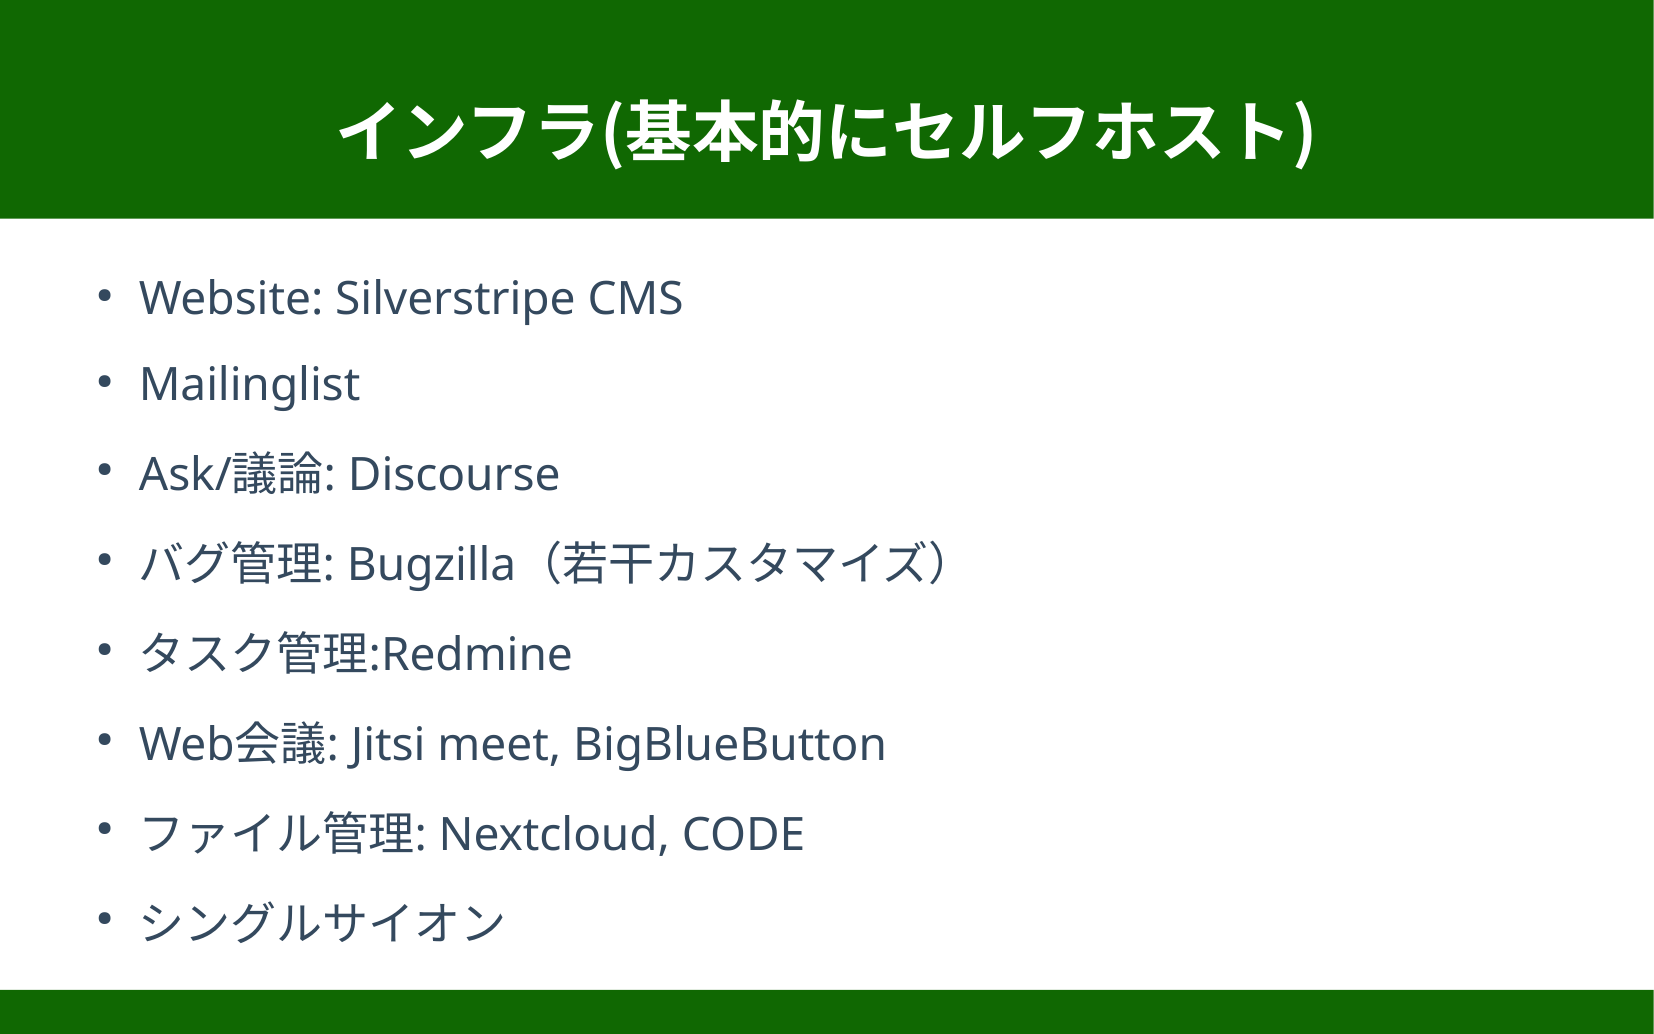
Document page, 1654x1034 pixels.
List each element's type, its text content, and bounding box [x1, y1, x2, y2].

list Website: Silverstripe CMS Mailinglist Ask/議論: Discourse バグ管理: Bugzilla（若干カスタマイズ） タスク管理:Redmine Web会議: Jitsi meet, BigBlueButton ファイル管理: Nextcloud, CODE シングルサイオン [82, 265, 1571, 957]
title インフラ(基本的にセルフホスト) [82, 41, 1571, 214]
